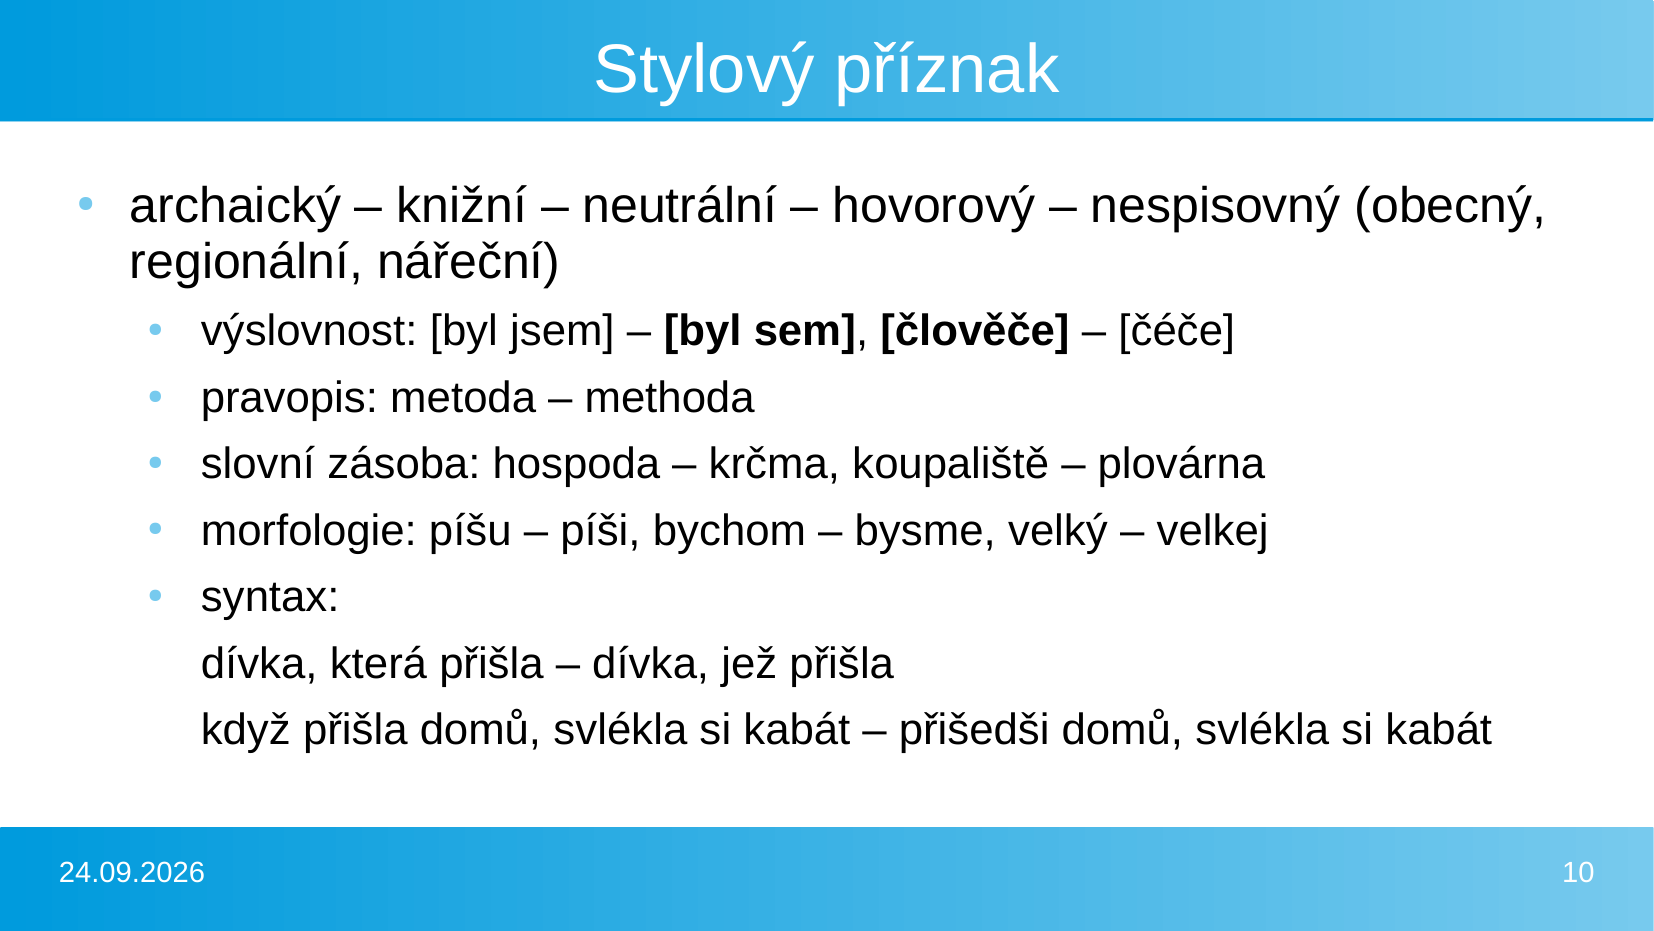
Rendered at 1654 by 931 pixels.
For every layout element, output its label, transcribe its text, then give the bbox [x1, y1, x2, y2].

title Stylový příznak [59, 29, 1595, 108]
list archaický – knižní – neutrální – hovorový – nespisovný (obecný, regionální, nářeční) výslovnost: [byl jsem] – [byl sem], [člověče] – [čéče] pravopis: metoda – methoda slovní zásoba: hospoda – krčma, koupaliště – plovárna morfologie: píšu – píši, bychom – bysme, velký – velkej syntax: dívka, která přišla – dívka, jež přišla když přišla domů, svlékla si kabát – přišedši domů, svlékla si kabát [59, 177, 1595, 768]
